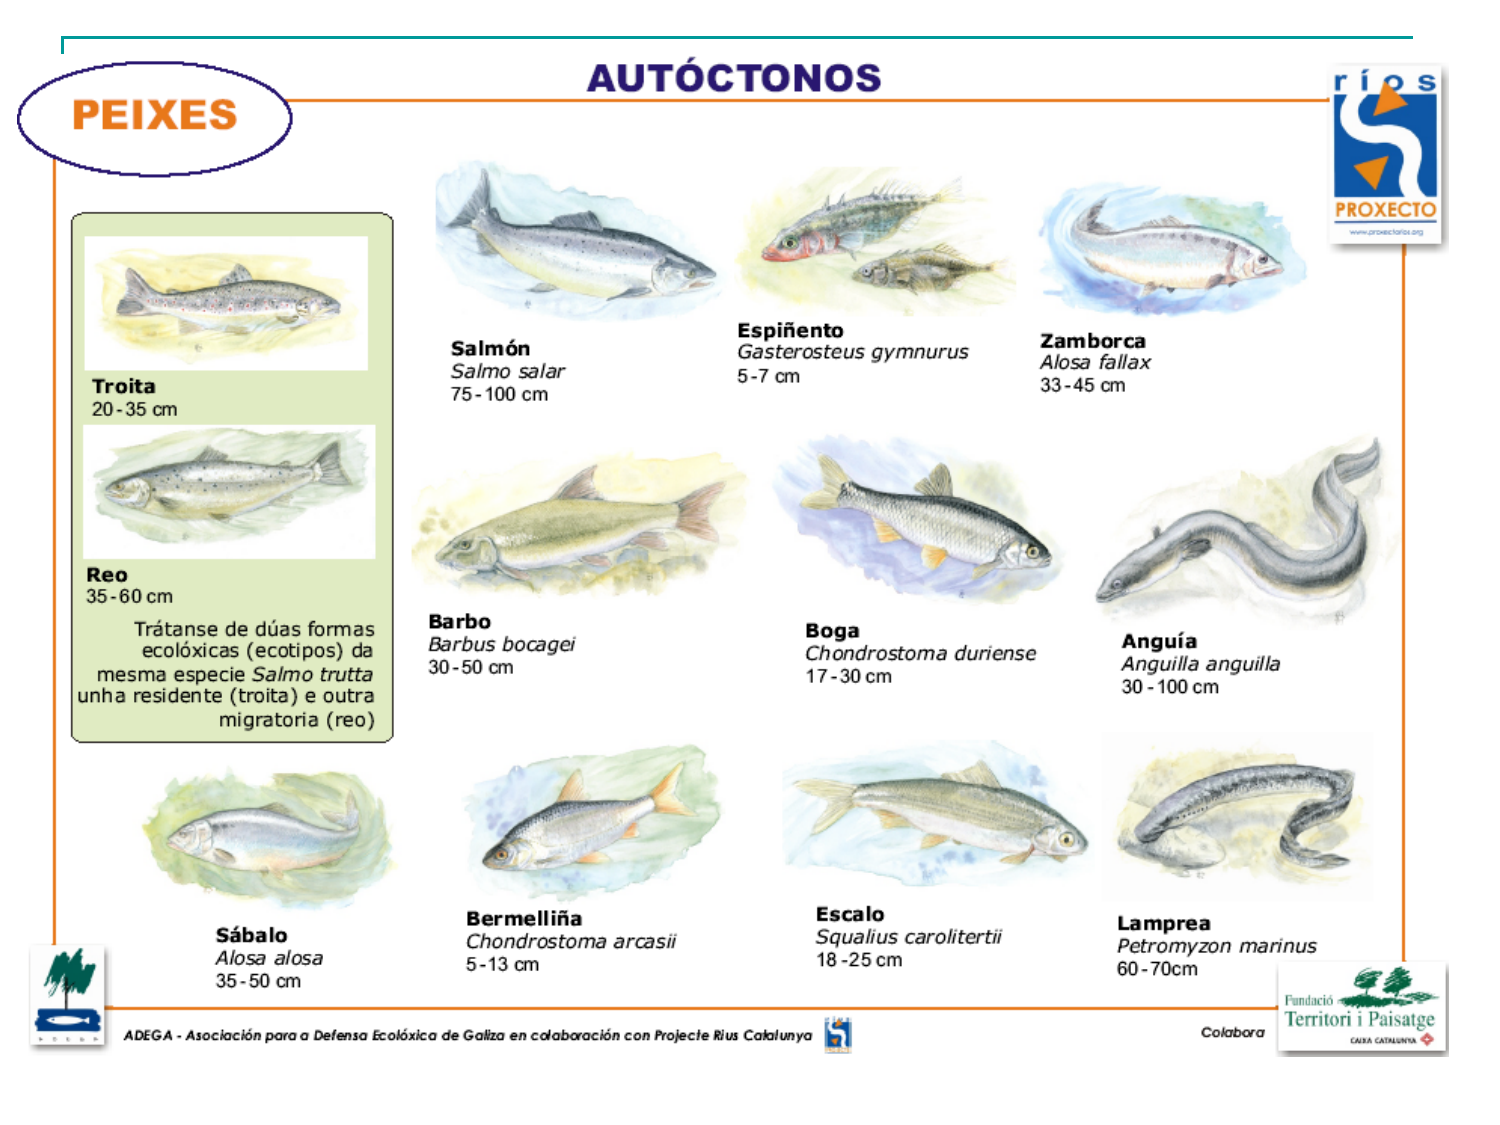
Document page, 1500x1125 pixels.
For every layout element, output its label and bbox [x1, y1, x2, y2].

picture [17, 54, 1449, 1057]
